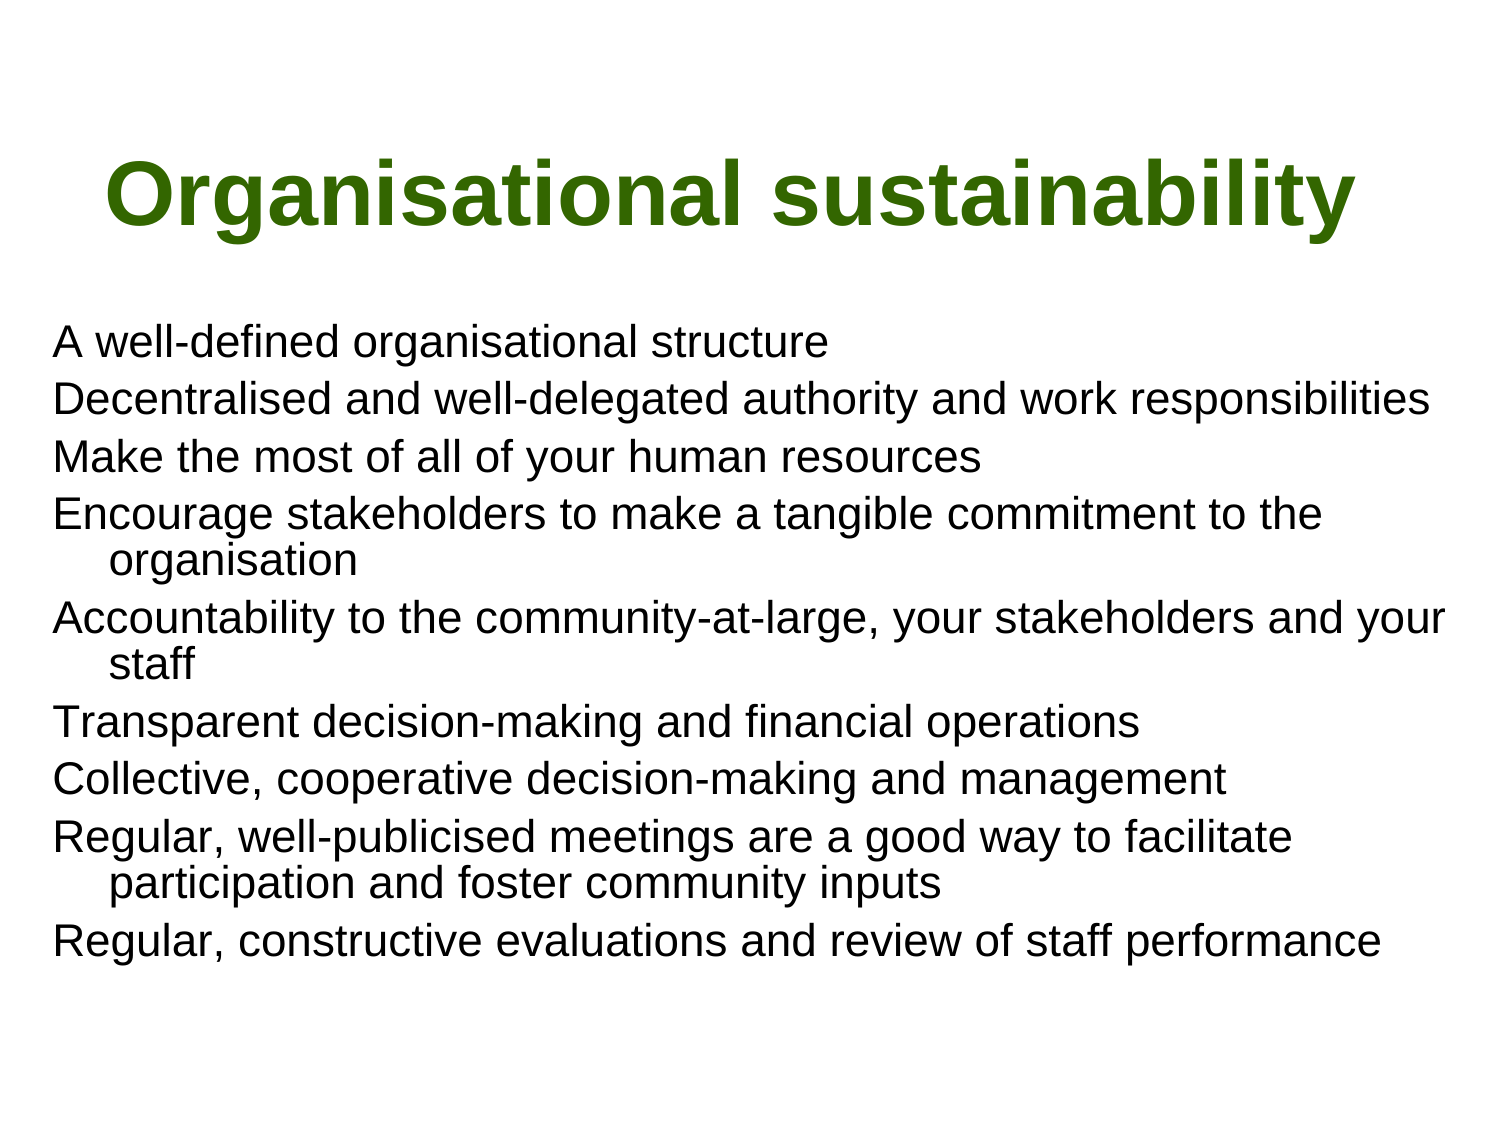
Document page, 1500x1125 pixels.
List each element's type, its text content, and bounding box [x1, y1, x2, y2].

list A well-defined organisational structure Decentralised and well-delegated authority and work responsibilities Make the most of all of your human resources Encourage stakeholders to make a tangible commitment to the organisation Accountability to the community-at-large, your stakeholders and your staff Transparent decision-making and financial operations Collective, cooperative decision-making and management Regular, well-publicised meetings are a good way to facilitate participation and foster community inputs Regular, constructive evaluations and review of staff performance [37, 312, 1463, 1063]
title Organisational sustainability [74, 99, 1388, 288]
